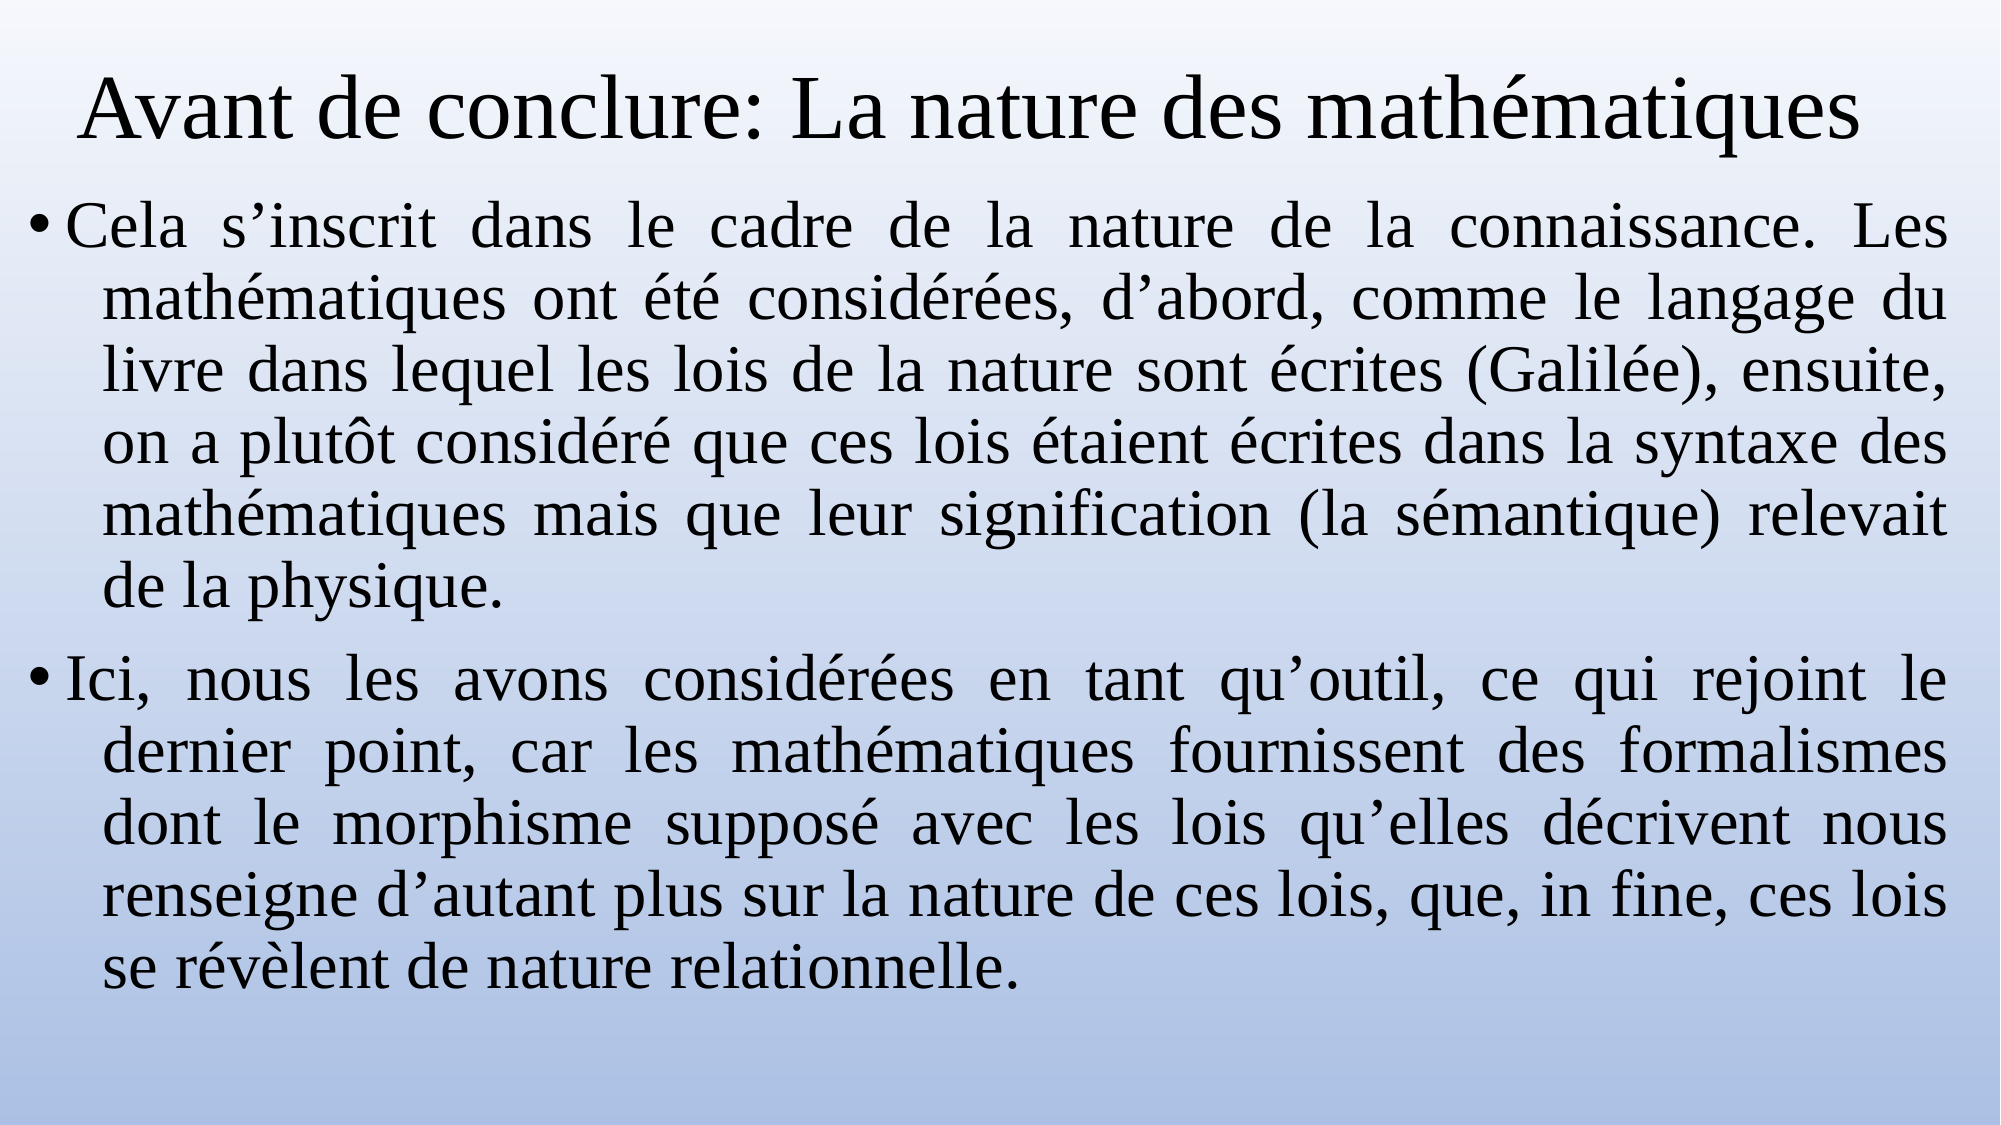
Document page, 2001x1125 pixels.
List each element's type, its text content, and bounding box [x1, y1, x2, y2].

title Avant de conclure: La nature des mathématiques [61, 0, 1975, 182]
list Cela s’inscrit dans le cadre de la nature de la connaissance. Les mathématiques ont été considérées, d’abord, comme le langage du livre dans lequel les lois de la nature sont écrites (Galilée), ensuite, on a plutôt considéré que ces lois étaient écrites dans la syntaxe des mathématiques mais que leur signification (la sémantique) relevait de la physique. Ici, nous les avons considérées en tant qu’outil, ce qui rejoint le dernier point, car les mathématiques fournissent des formalismes dont le morphisme supposé avec les lois qu’elles décrivent nous renseigne d’autant plus sur la nature de ces lois, que, in fine, ces lois se révèlent de nature relationnelle. [12, 182, 1975, 1125]
